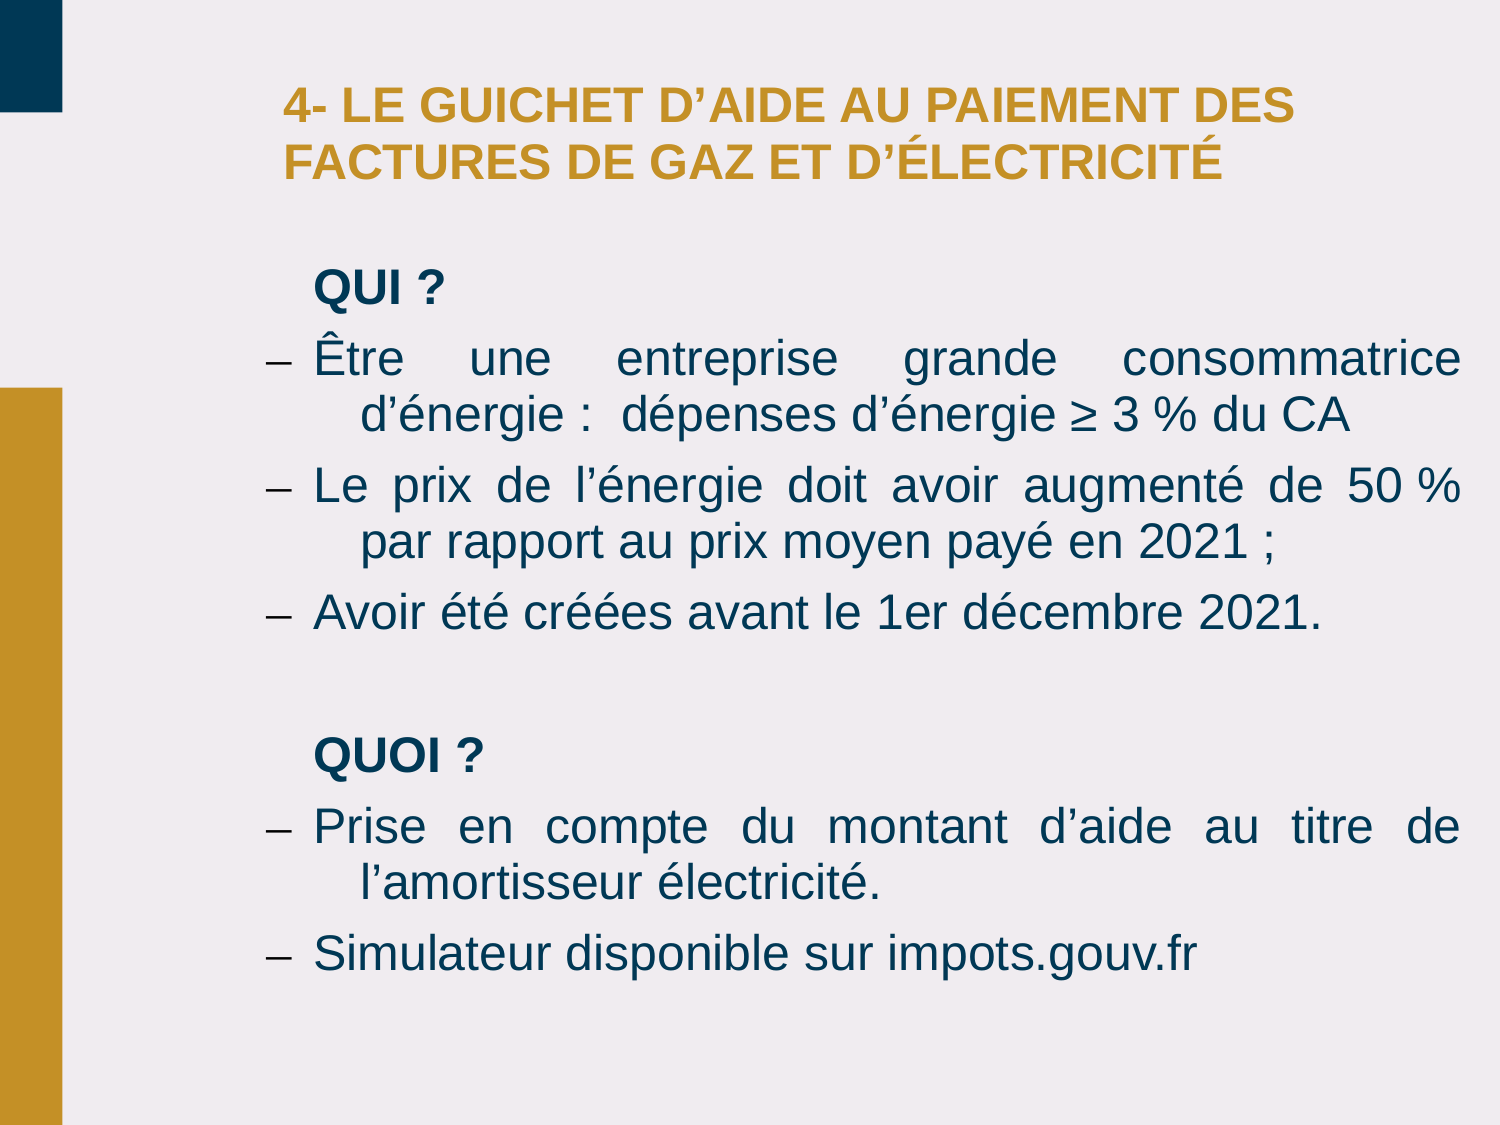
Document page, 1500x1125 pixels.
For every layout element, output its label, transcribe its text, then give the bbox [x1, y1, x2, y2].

title 4- LE GUICHET D’AIDE AU PAIEMENT DES FACTURES DE GAZ ET D’ÉLECTRICITÉ [283, 77, 1440, 192]
list QUI ? Être une entreprise grande consommatrice d’énergie : dépenses d’énergie ≥ 3 % du CA Le prix de l’énergie doit avoir augmenté de 50 % par rapport au prix moyen payé en 2021 ; Avoir été créées avant le 1er décembre 2021. QUOI ? Prise en compte du montant d’aide au titre de l’amortisseur électricité. Simulateur disponible sur impots.gouv.fr [116, 259, 1463, 1032]
